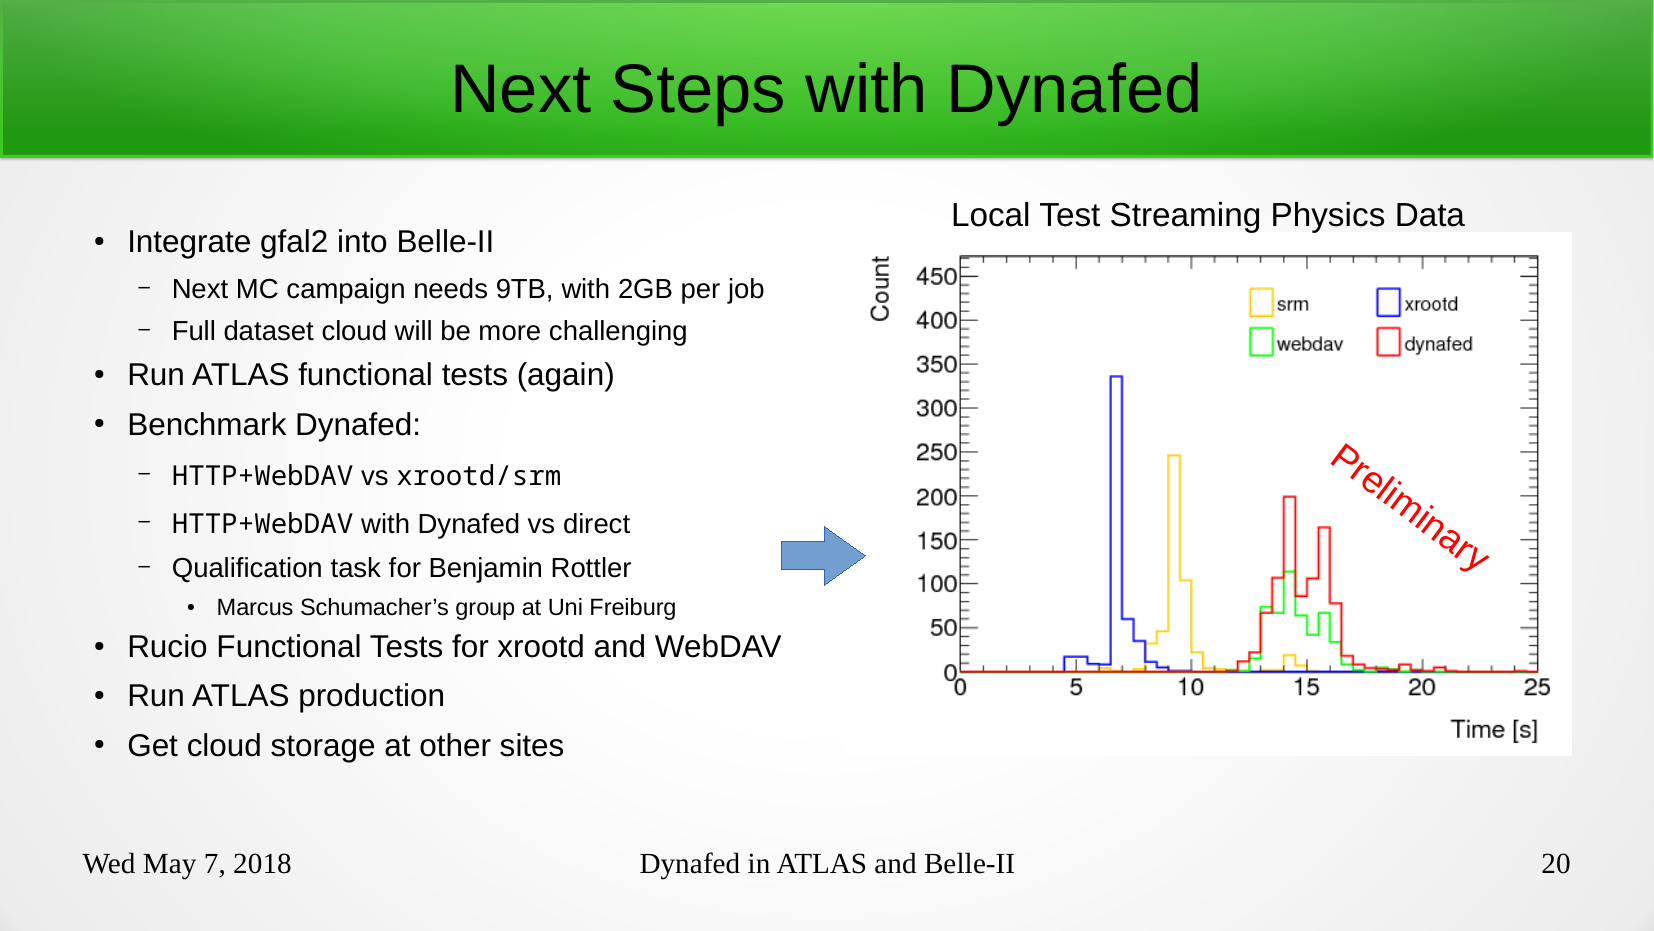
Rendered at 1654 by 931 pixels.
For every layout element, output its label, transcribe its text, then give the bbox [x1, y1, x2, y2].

text_box Local Test Streaming Physics Data [936, 189, 1481, 241]
title Next Steps with Dynafed [82, 35, 1571, 142]
list Integrate gfal2 into Belle-II Next MC campaign needs 9TB, with 2GB per job Full dataset cloud will be more challenging Run ATLAS functional tests (again) Benchmark Dynafed: HTTP+WebDAV vs xrootd/srm HTTP+WebDAV with Dynafed vs direct Qualification task for Benjamin Rottler Marcus Schumacher’s group at Uni Freiburg Rucio Functional Tests for xrootd and WebDAV Run ATLAS production Get cloud storage at other sites [82, 224, 809, 764]
text_box Preliminary [1307, 420, 1516, 596]
picture [845, 232, 1572, 756]
text_box [781, 526, 866, 586]
